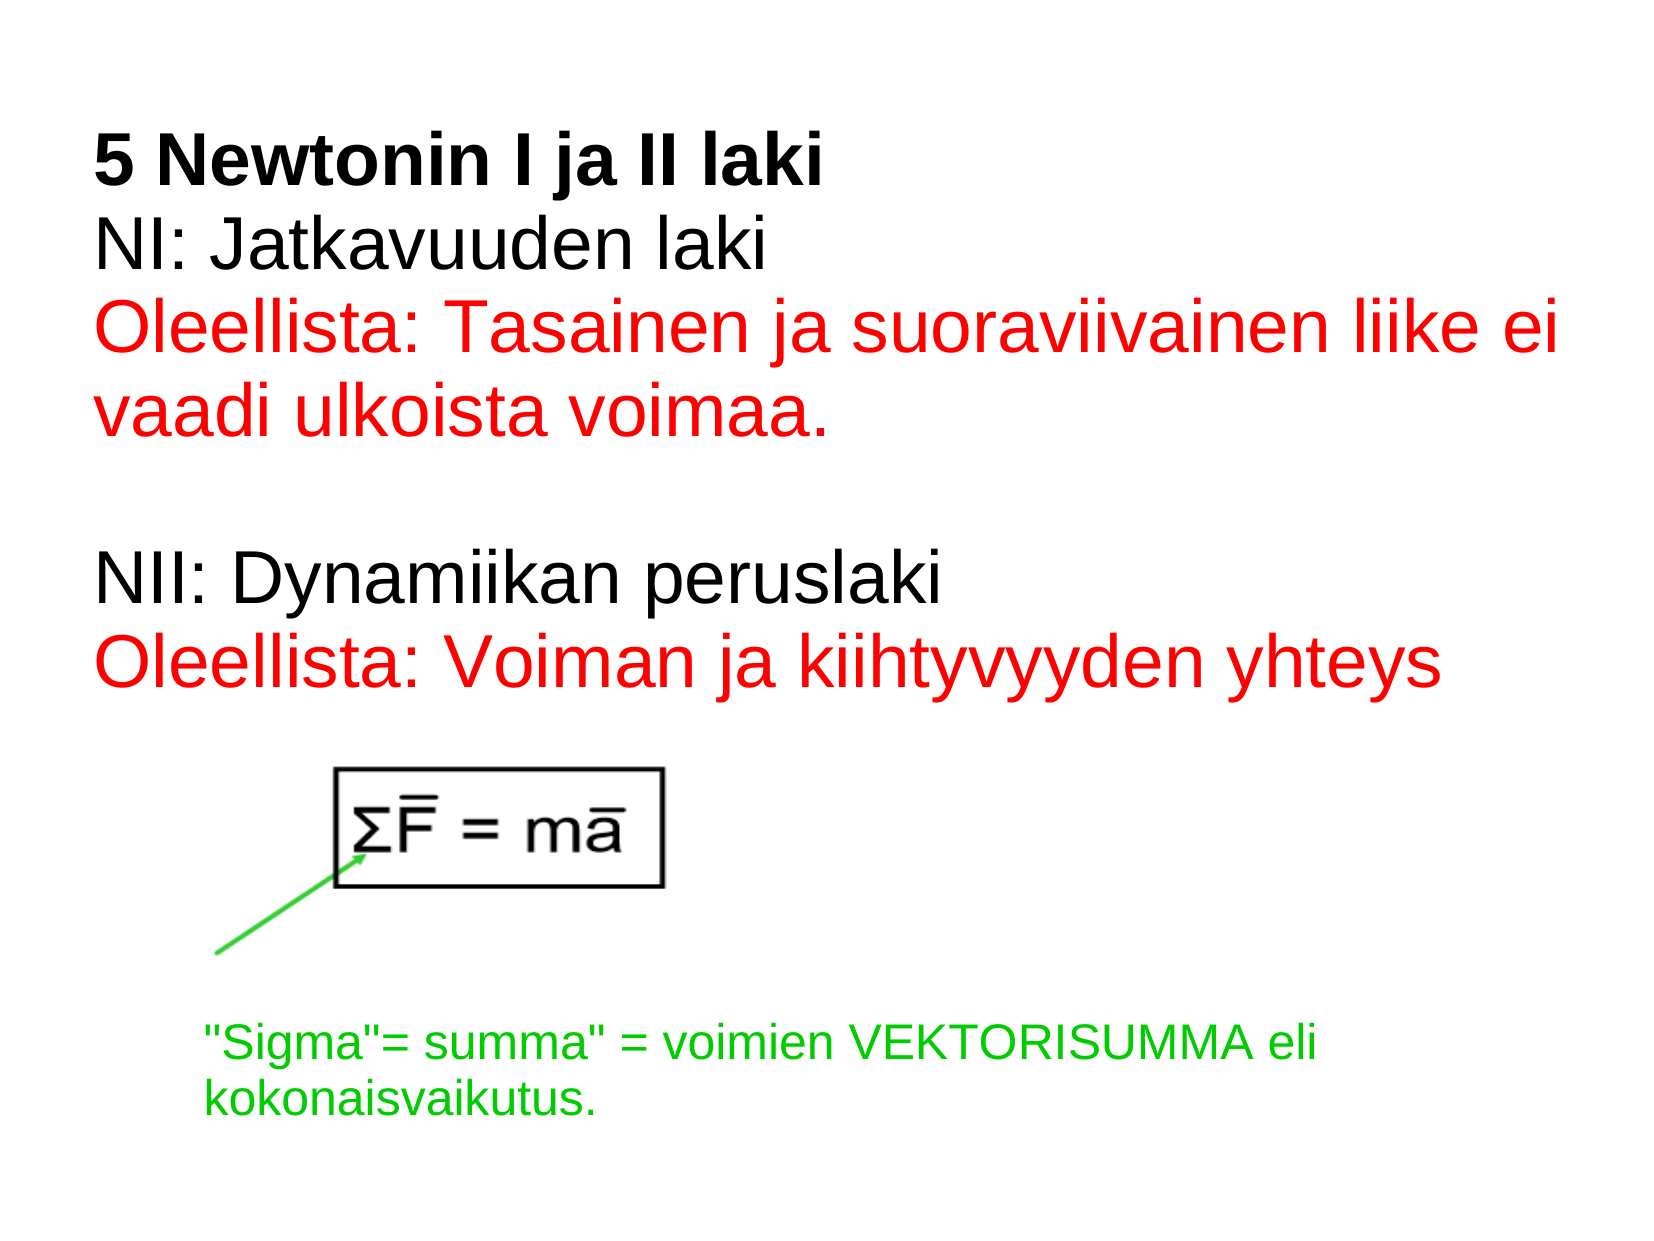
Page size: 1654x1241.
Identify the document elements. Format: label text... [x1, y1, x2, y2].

text_box "Sigma"= summa" = voimien VEKTORISUMMA eli kokonaisvaikutus. [189, 1003, 1415, 1131]
picture [171, 732, 709, 970]
text_box 5 Newtonin I ja II laki NI: Jatkavuuden laki Oleellista: Tasainen ja suoraviivainen liike ei vaadi ulkoista voimaa. NII: Dynamiikan peruslaki Oleellista: Voiman ja kiihtyvyyden yhteys [78, 106, 1619, 709]
